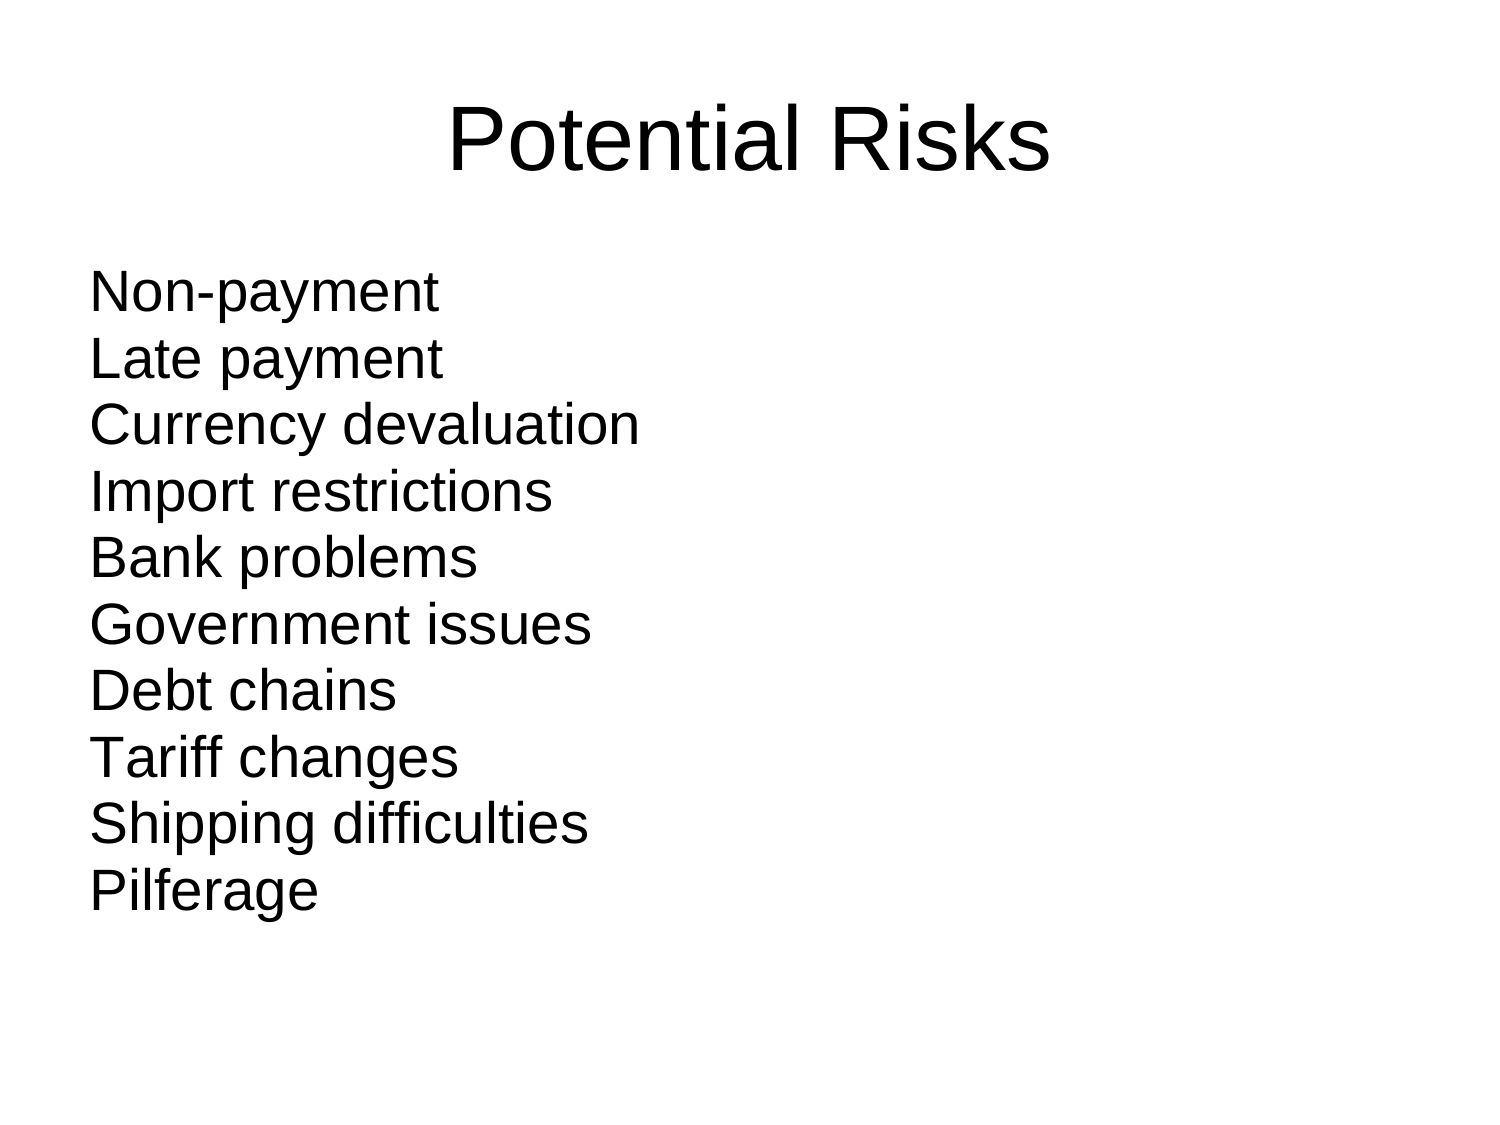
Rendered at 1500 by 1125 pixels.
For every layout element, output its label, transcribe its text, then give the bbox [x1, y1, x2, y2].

title Potential Risks [75, 45, 1426, 233]
list Non-payment Late payment Currency devaluation Import restrictions Bank problems Government issues Debt chains Tariff changes Shipping difficulties Pilferage [75, 262, 1426, 1006]
